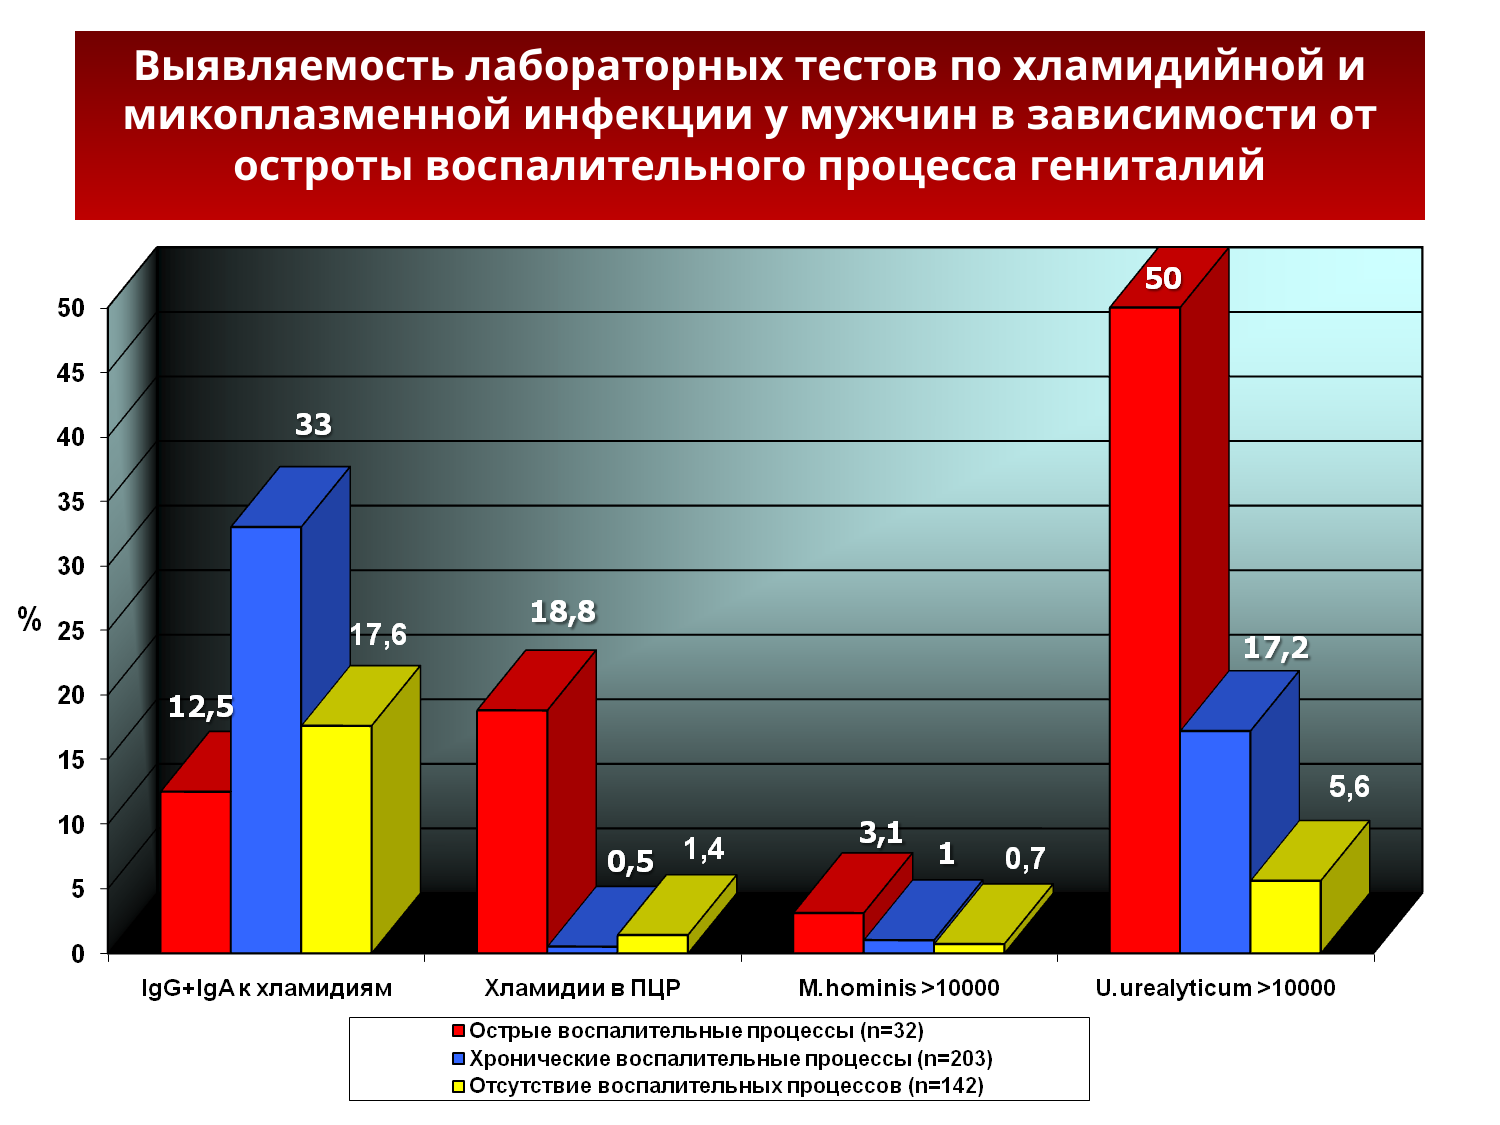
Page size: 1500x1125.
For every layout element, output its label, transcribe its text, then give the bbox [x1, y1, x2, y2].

picture [0, 220, 1500, 1125]
title Выявляемость лабораторных тестов по хламидийной и микоплазменной инфекции у мужчин в зависимости от остроты воспалительного процесса гениталий [75, 31, 1425, 220]
